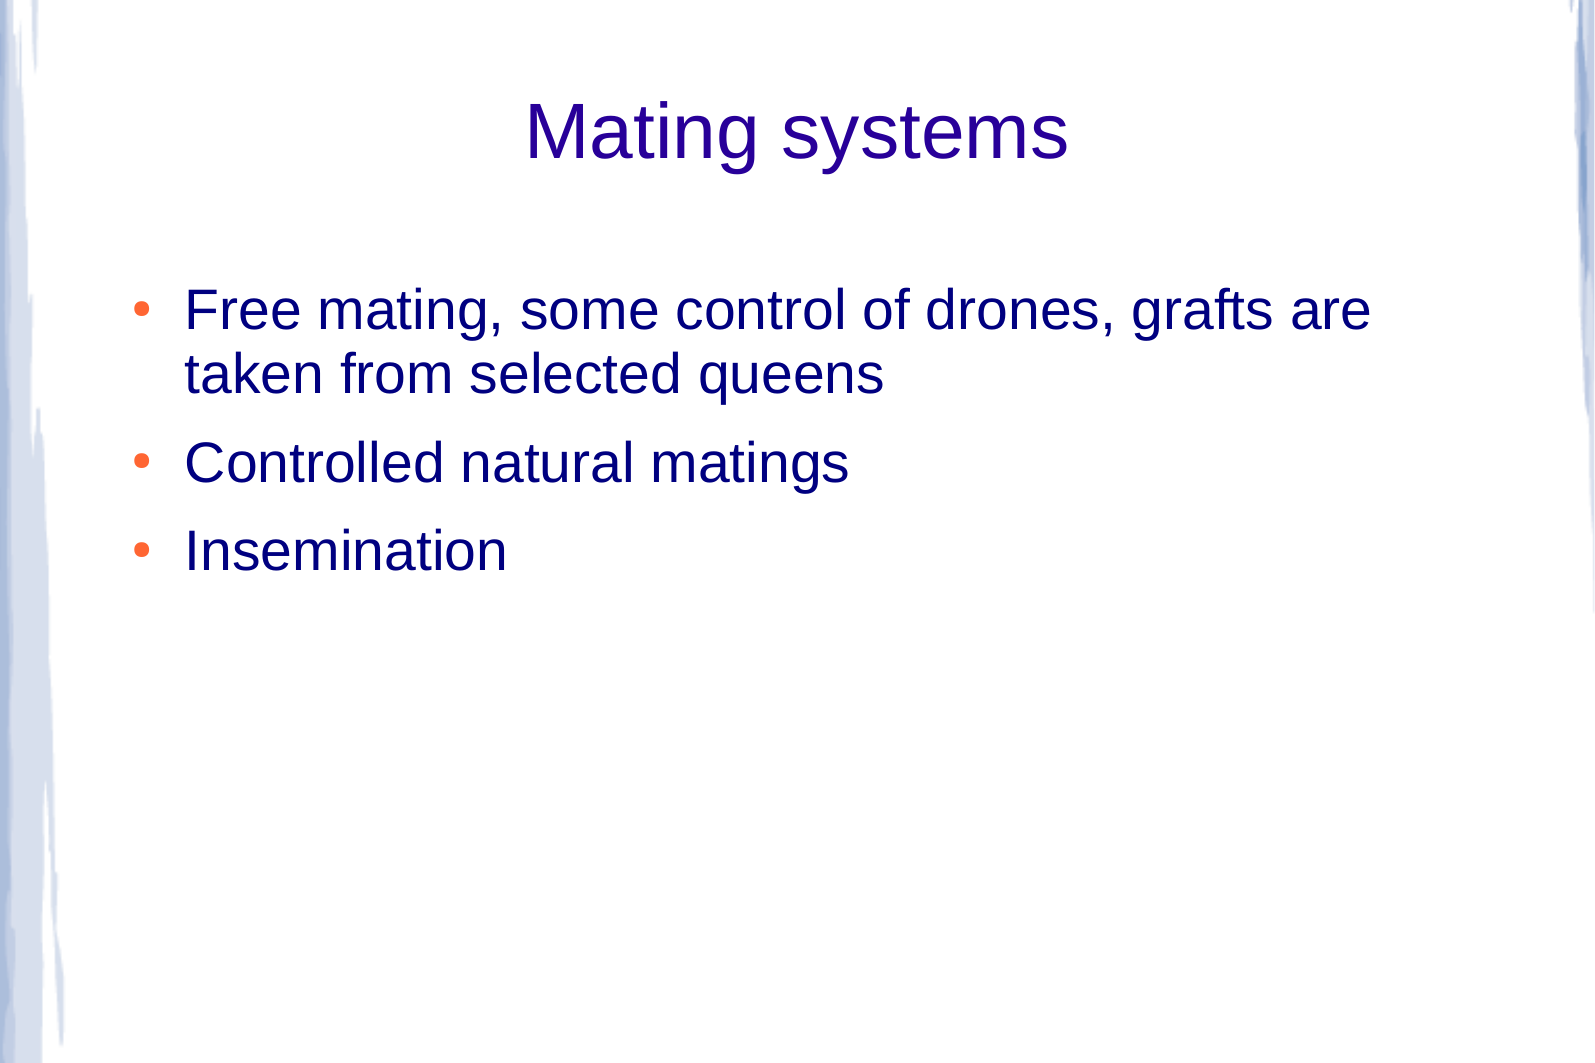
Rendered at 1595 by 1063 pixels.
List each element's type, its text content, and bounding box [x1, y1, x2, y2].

list Free mating, some control of drones, grafts are taken from selected queens Controlled natural matings Insemination [113, 278, 1515, 861]
picture [0, 0, 1595, 1063]
title Mating systems [79, 42, 1515, 220]
